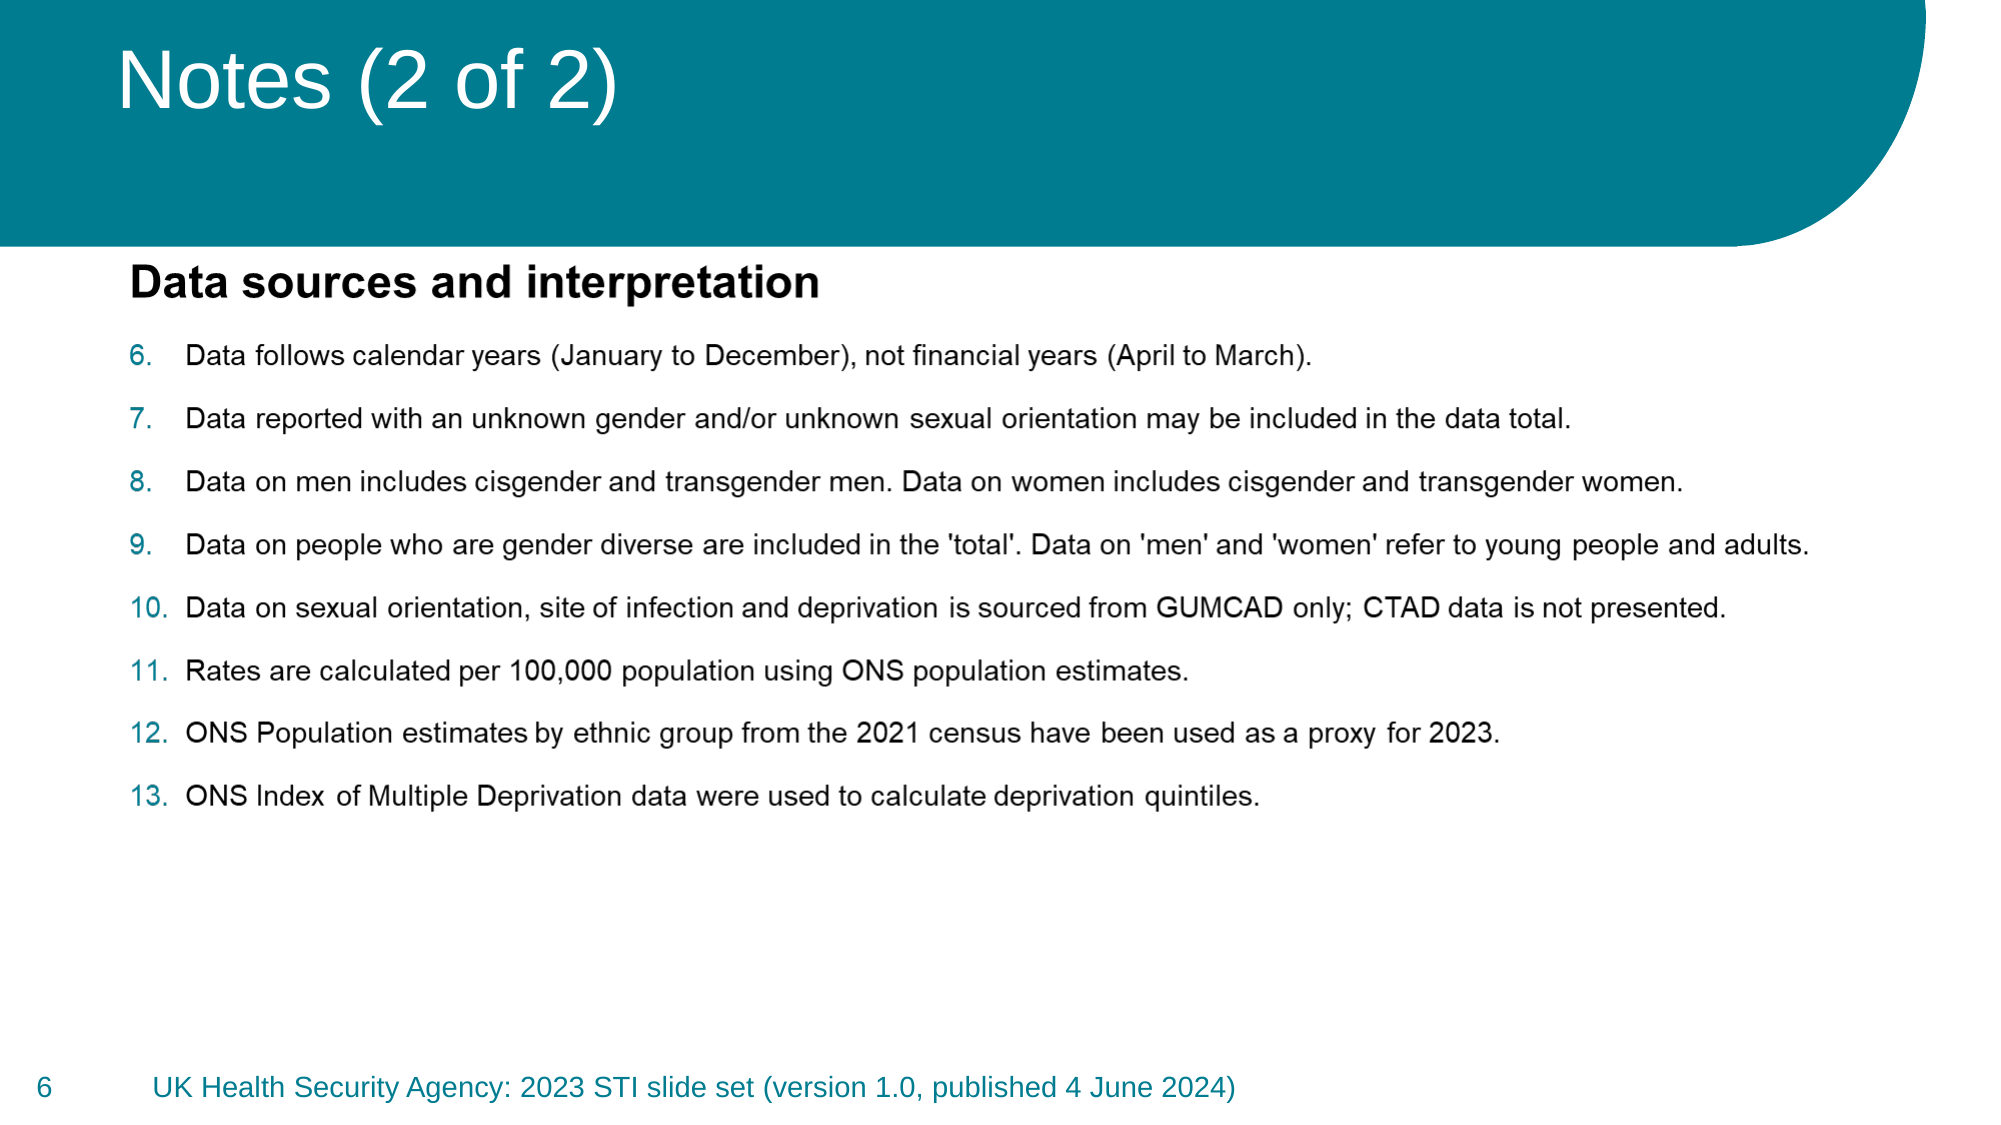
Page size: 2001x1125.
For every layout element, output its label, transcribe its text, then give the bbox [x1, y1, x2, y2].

title Notes (2 of 2) [101, 29, 1747, 189]
text_box [21, 1056, 120, 1117]
picture [101, 239, 1884, 1116]
